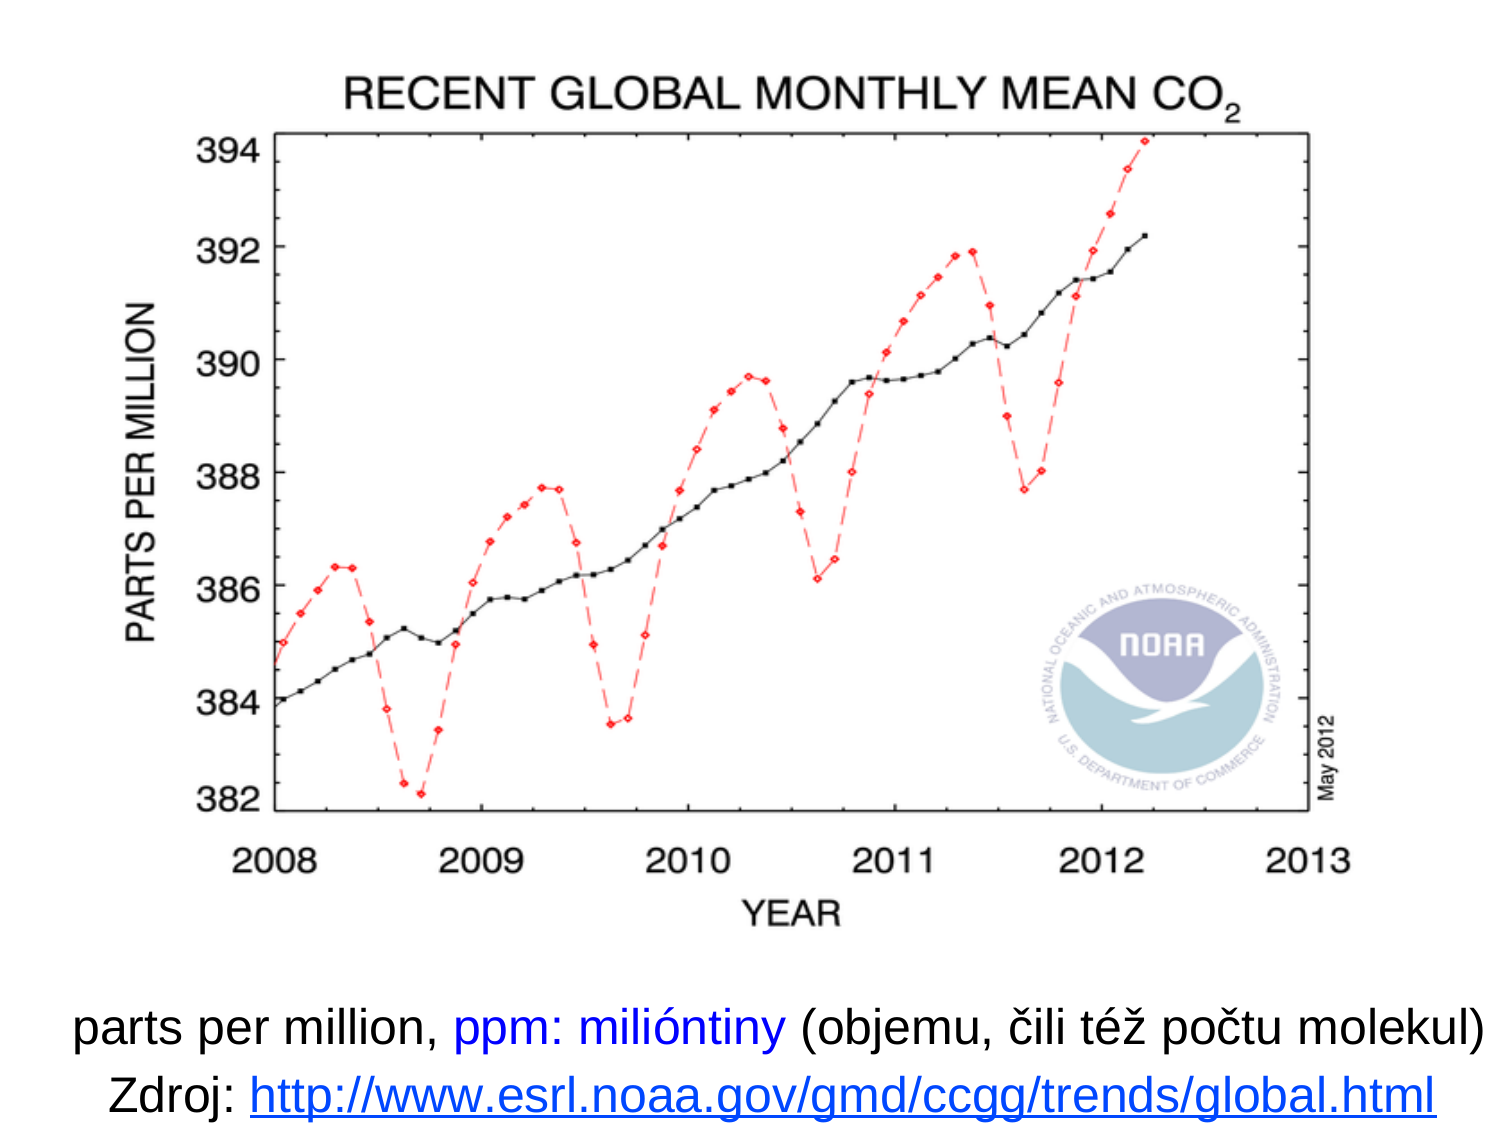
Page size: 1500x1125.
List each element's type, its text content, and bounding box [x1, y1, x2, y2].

text_box parts per million, ppm: milióntiny (objemu, čili též počtu molekul) Zdroj: http://www.esrl.noaa.gov/gmd/ccgg/trends/global.html [59, 1000, 1500, 1125]
picture [29, 0, 1447, 1004]
